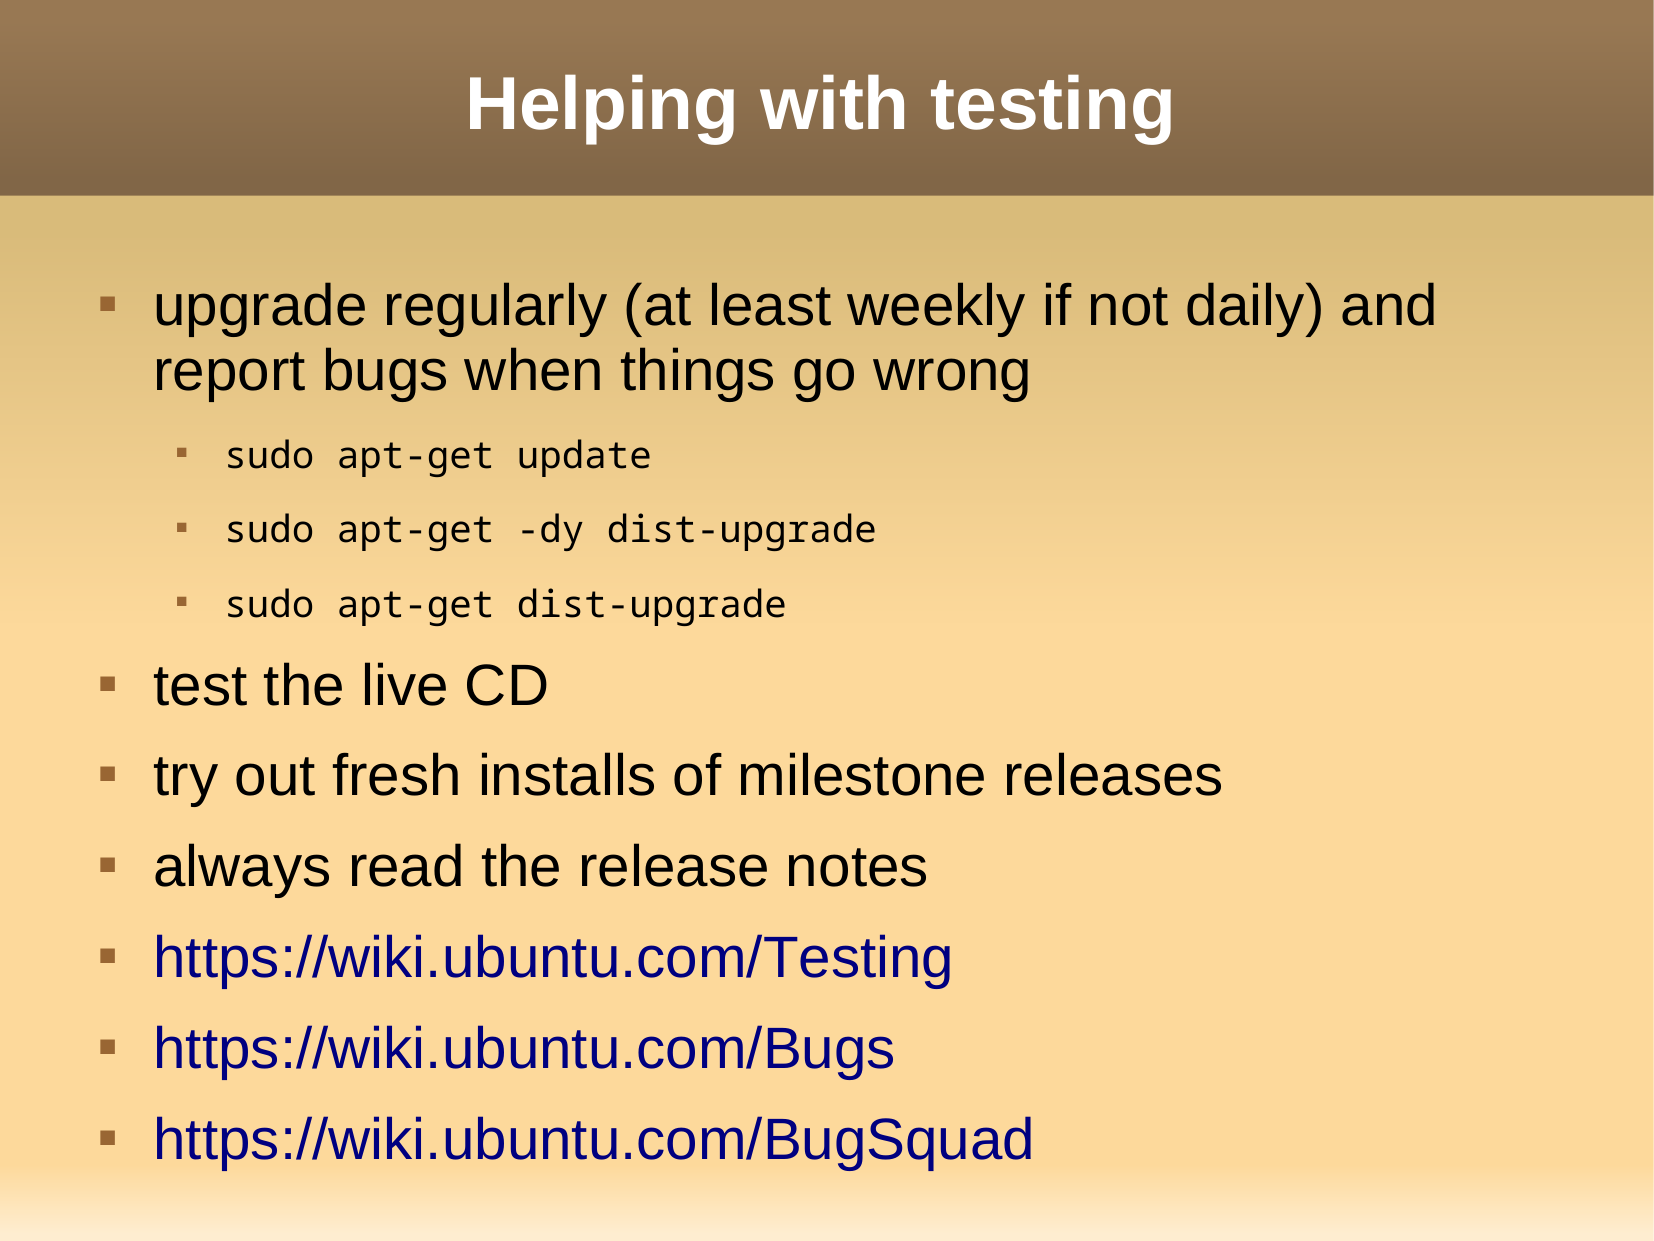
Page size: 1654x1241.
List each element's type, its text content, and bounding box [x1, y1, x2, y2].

picture [0, 0, 1654, 1241]
list upgrade regularly (at least weekly if not daily) and report bugs when things go wrong sudo apt-get update sudo apt-get -dy dist-upgrade sudo apt-get dist-upgrade test the live CD try out fresh installs of milestone releases always read the release notes https://wiki.ubuntu.com/Testing https://wiki.ubuntu.com/Bugs https://wiki.ubuntu.com/BugSquad [82, 272, 1571, 1149]
title Helping with testing [76, 0, 1565, 208]
